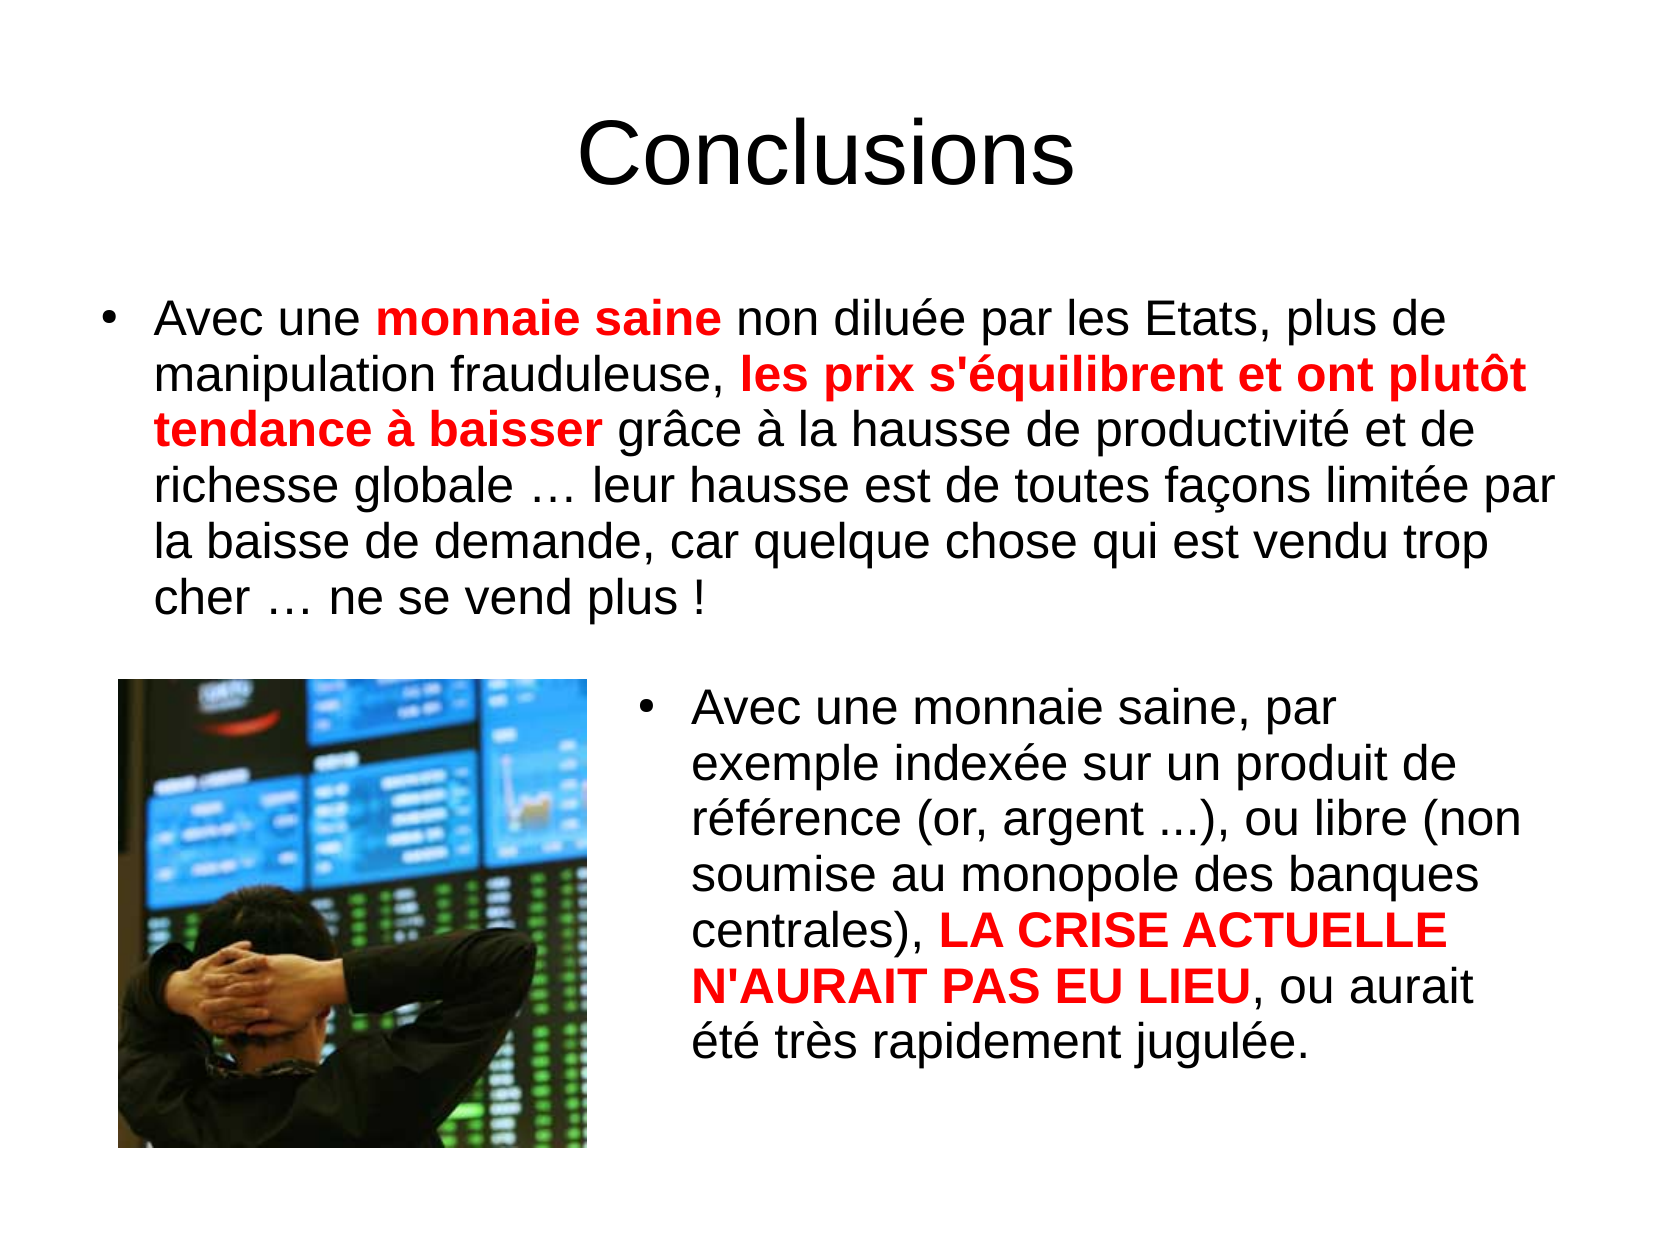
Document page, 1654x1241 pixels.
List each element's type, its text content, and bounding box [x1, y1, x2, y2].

list Avec une monnaie saine, par exemple indexée sur un produit de référence (or, argent ...), ou libre (non soumise au monopole des banques centrales), LA CRISE ACTUELLE N'AURAIT PAS EU LIEU, ou aurait été très rapidement jugulée. [620, 679, 1536, 1083]
list Avec une monnaie saine non diluée par les Etats, plus de manipulation frauduleuse, les prix s'équilibrent et ont plutôt tendance à baisser grâce à la hausse de productivité et de richesse globale … leur hausse est de toutes façons limitée par la baisse de demande, car quelque chose qui est vendu trop cher … ne se vend plus ! [82, 290, 1571, 630]
picture [118, 679, 587, 1148]
title Conclusions [82, 56, 1571, 250]
